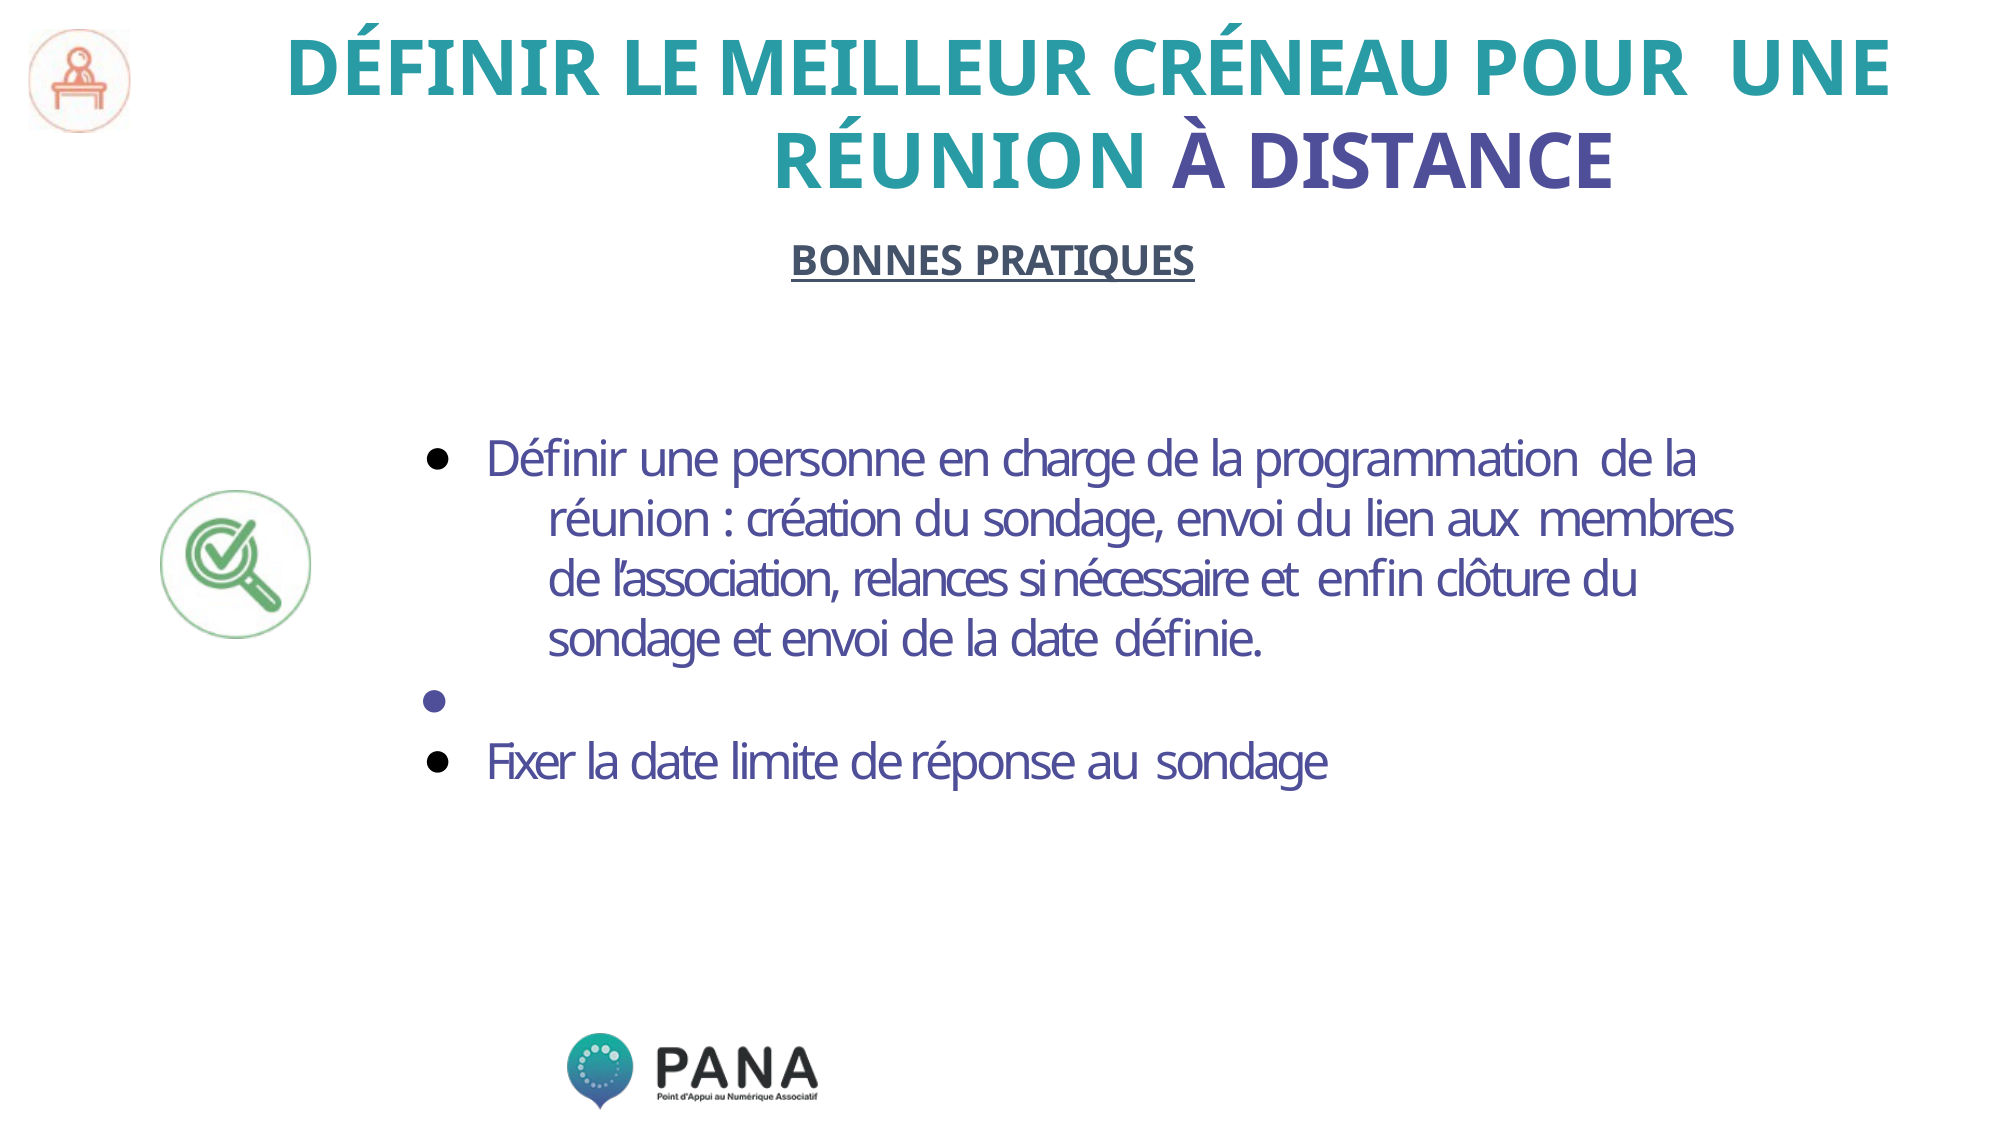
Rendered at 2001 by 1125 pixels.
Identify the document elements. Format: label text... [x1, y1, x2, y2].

text_box Définir une personne en charge de la programmation de la réunion : création du sondage, envoi du lien aux membres de l’association, relances si nécessaire et enfin clôture du sondage et envoi de la date définie. Fixer la date limite de réponse au sondage [418, 424, 1734, 793]
text_box BONNES PRATIQUES [788, 231, 1211, 285]
text_box [29, 30, 130, 133]
title DÉFINIR LE MEILLEUR CRÉNEAU POUR UNE RÉUNION À DISTANCE [205, 15, 1972, 203]
text_box [160, 490, 311, 639]
